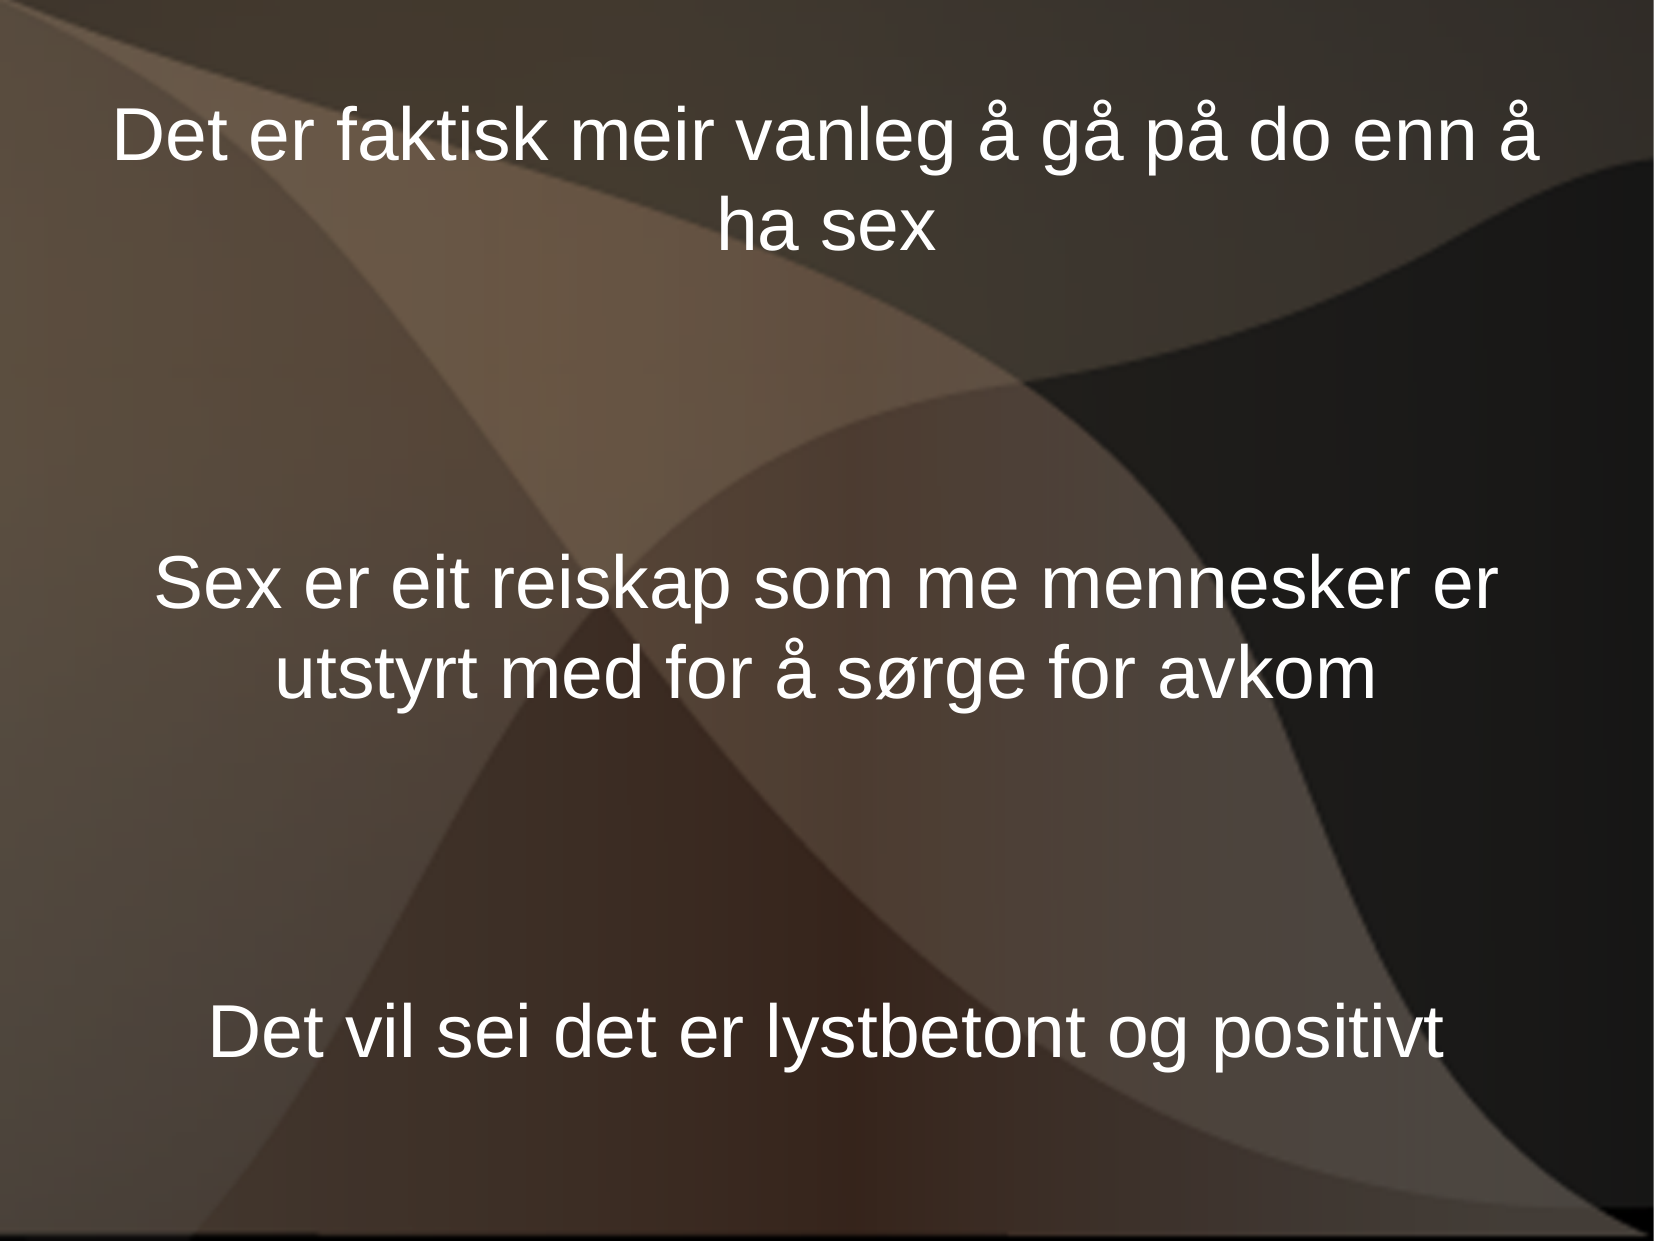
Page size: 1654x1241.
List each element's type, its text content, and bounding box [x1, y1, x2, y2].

subtitle Det er faktisk meir vanleg å gå på do enn å ha sex Sex er eit reiskap som me mennesker er utstyrt med for å sørge for avkom Det vil sei det er lystbetont og positivt [82, 49, 1571, 1109]
